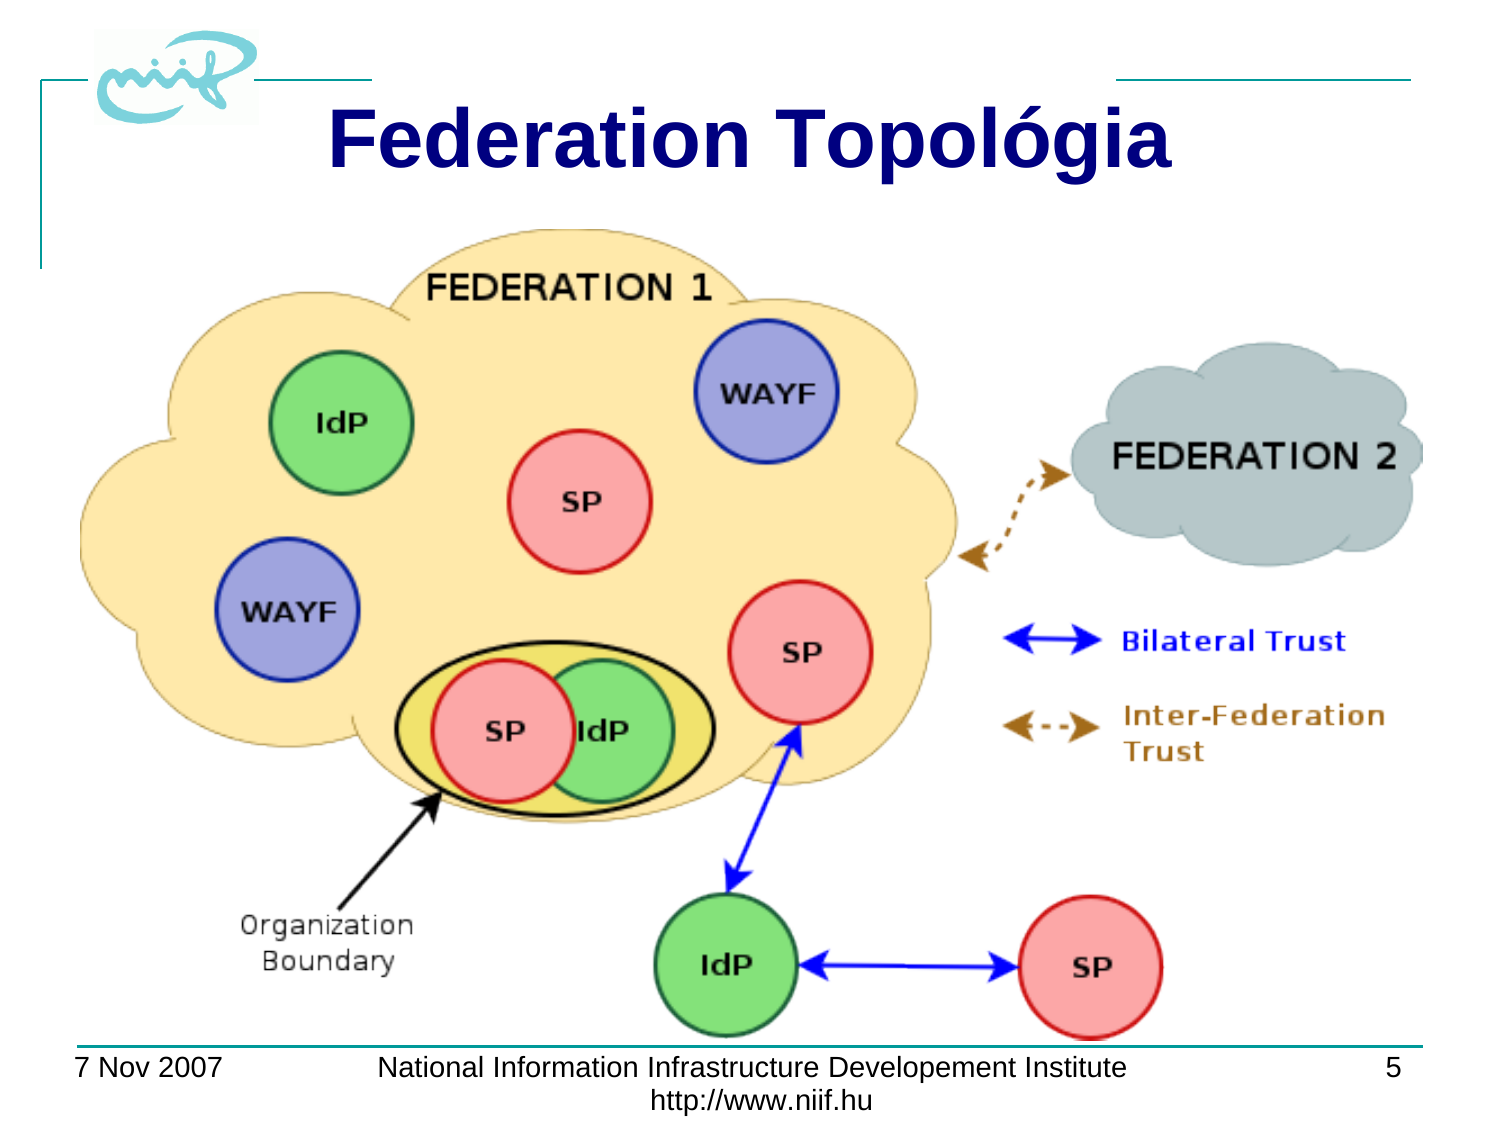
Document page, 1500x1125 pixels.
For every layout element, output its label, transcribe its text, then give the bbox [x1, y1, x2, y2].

picture [94, 29, 259, 45]
title Federation Topológia [75, 45, 1426, 233]
picture [80, 229, 1423, 1041]
